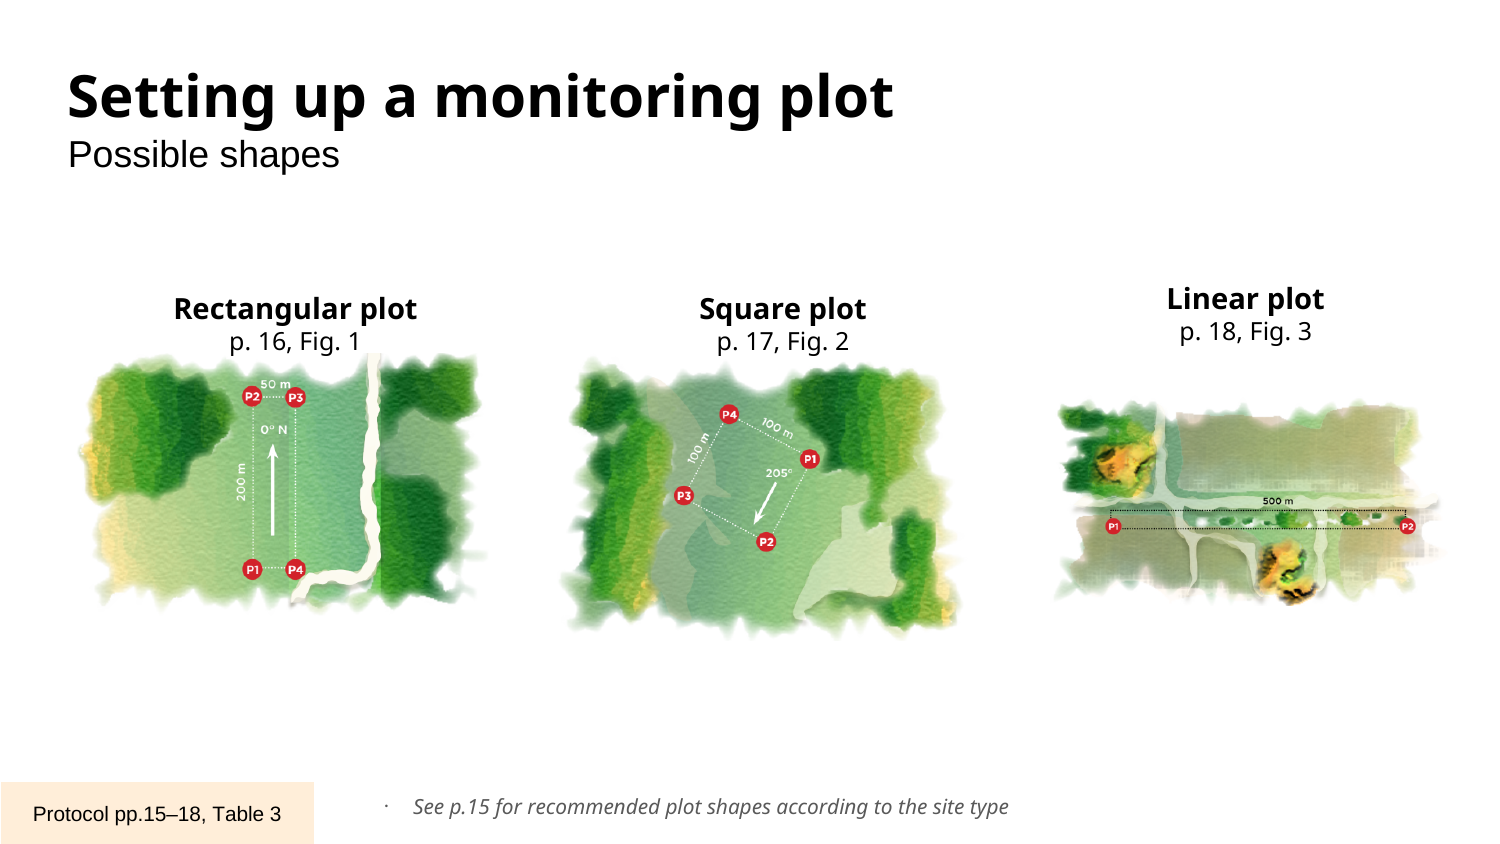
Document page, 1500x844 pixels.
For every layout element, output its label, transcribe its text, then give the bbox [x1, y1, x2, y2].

text_box Protocol pp.15–18, Table 3 [1, 782, 314, 844]
text_box Linear plot p. 18, Fig. 3 [1062, 265, 1430, 362]
text_box Square plot p. 17, Fig. 2 [599, 275, 967, 372]
list See p.15 for recommended plot shapes according to the site type [370, 774, 1216, 844]
text_box Setting up a monitoring plot Possible shapes [52, 44, 1407, 191]
picture [556, 347, 975, 641]
picture [1043, 393, 1474, 606]
text_box Rectangular plot p. 16, Fig. 1 [112, 275, 480, 372]
picture [52, 353, 489, 616]
